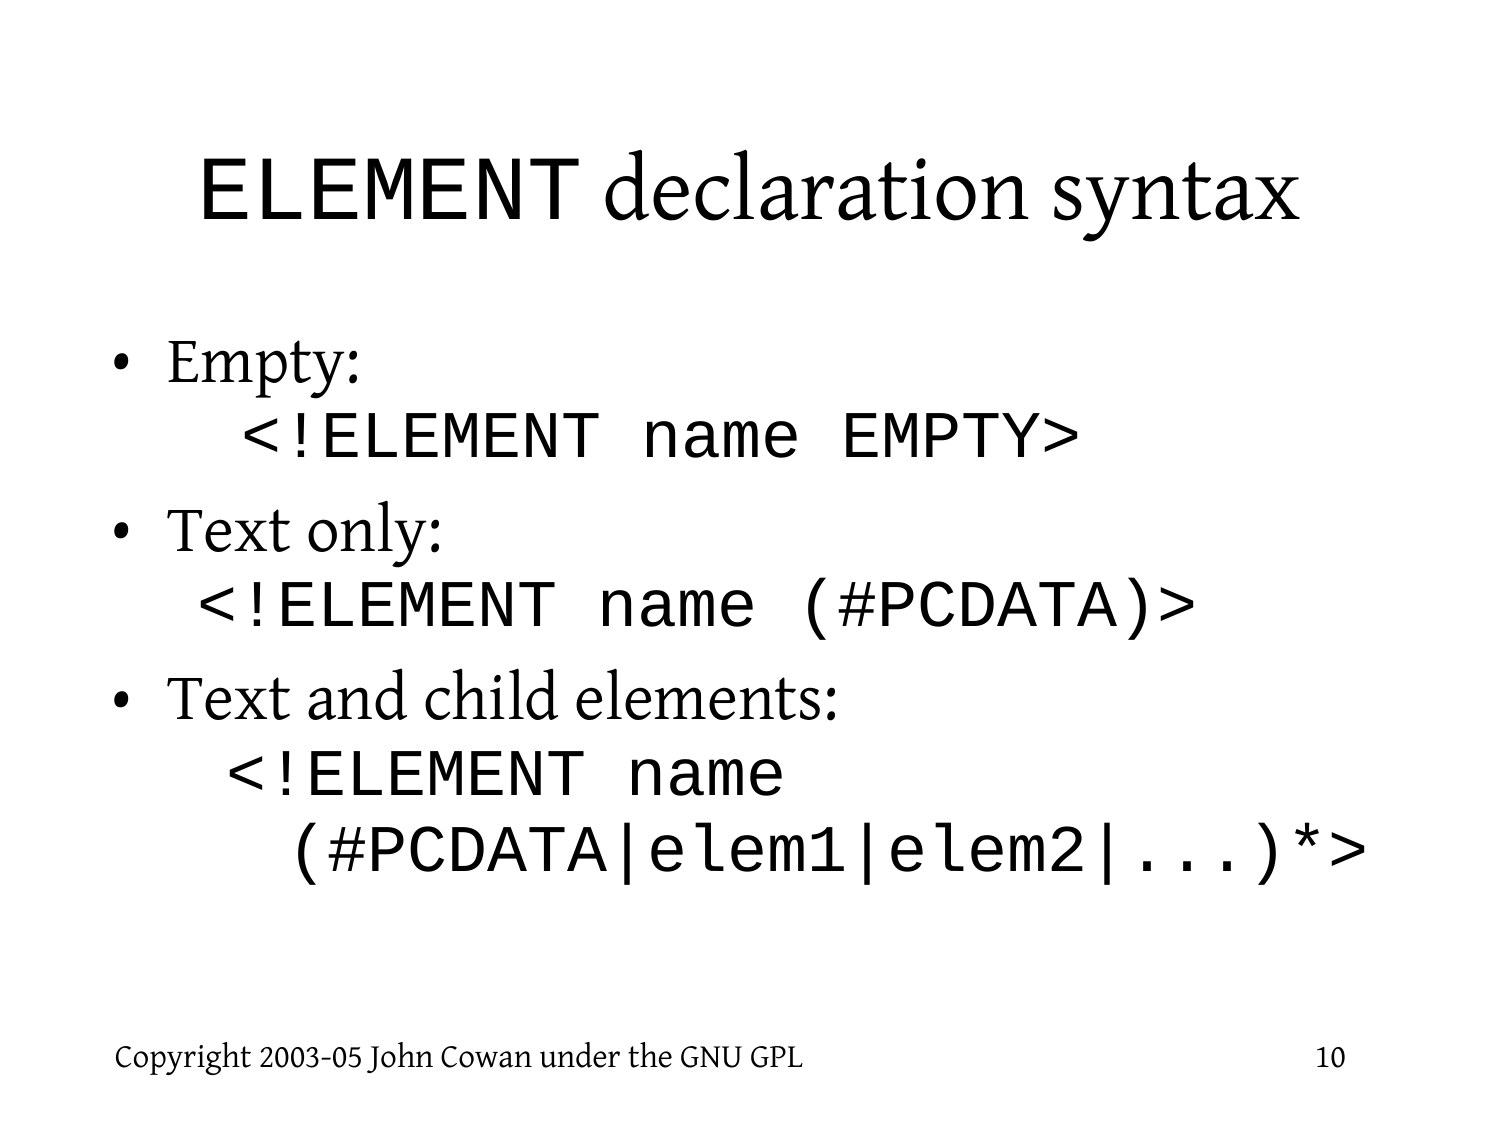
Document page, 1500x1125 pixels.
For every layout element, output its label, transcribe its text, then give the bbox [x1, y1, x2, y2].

title ELEMENT declaration syntax [112, 62, 1387, 324]
list Empty: <!ELEMENT name EMPTY> Text only: <!ELEMENT name (#PCDATA)> Text and child elements: <!ELEMENT name (#PCDATA|elem1|elem2|...)*> [112, 324, 1387, 1048]
